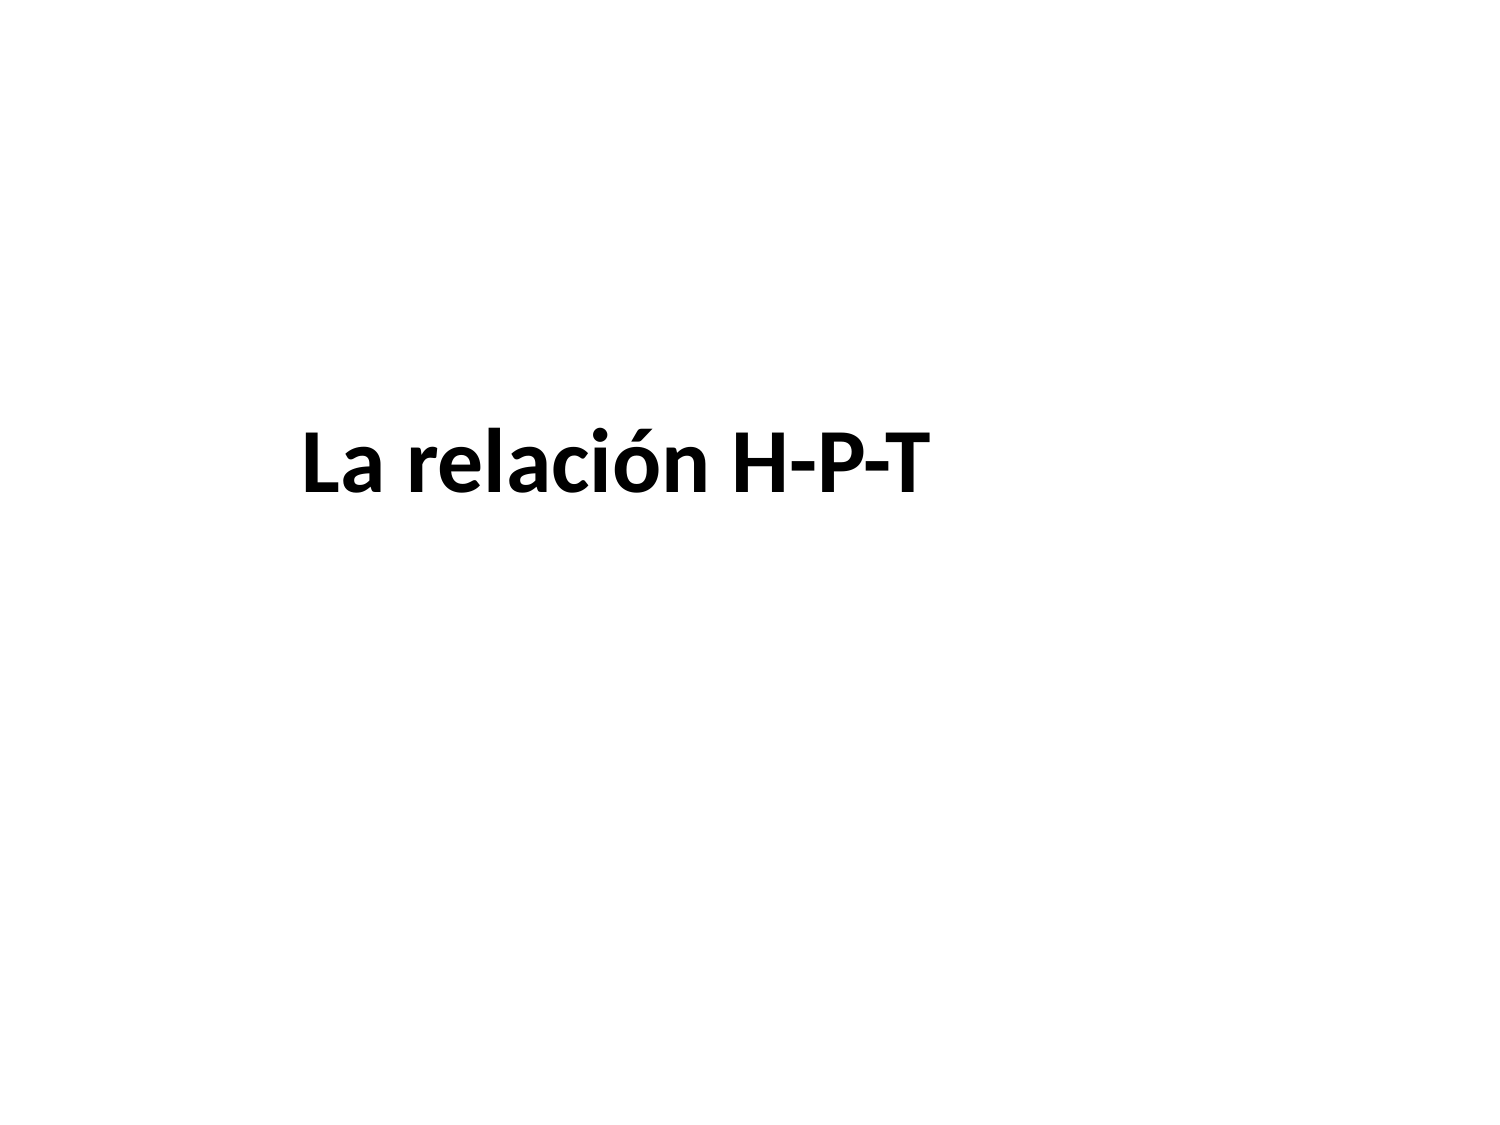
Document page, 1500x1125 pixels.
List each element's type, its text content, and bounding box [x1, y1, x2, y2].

text_box La relación H-P-T [265, 361, 1500, 550]
